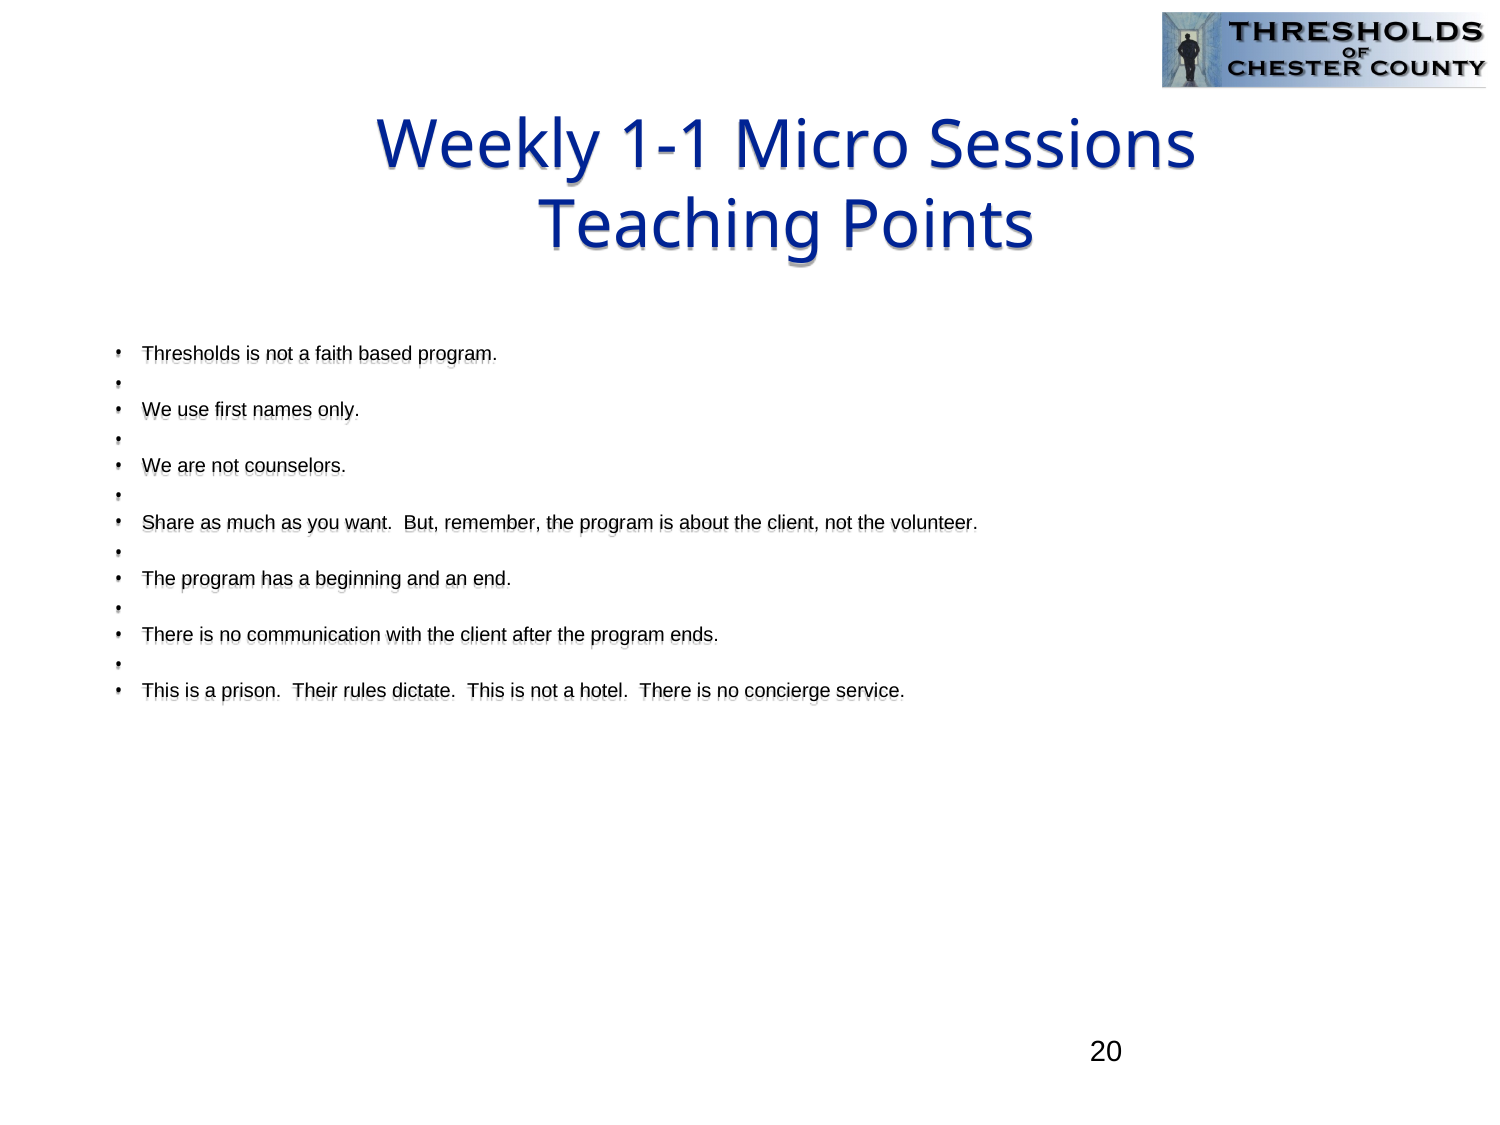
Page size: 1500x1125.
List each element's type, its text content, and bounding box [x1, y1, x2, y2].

text_box 20 [1074, 1025, 1388, 1101]
list Thresholds is not a faith based program. We use first names only. We are not counselors. Share as much as you want. But, remember, the program is about the client, not the volunteer. The program has a beginning and an end. There is no communication with the client after the program ends. This is a prison. Their rules dictate. This is not a hotel. There is no concierge service. [99, 337, 1426, 713]
title Weekly 1-1 Micro Sessions Teaching Points [249, 87, 1325, 276]
